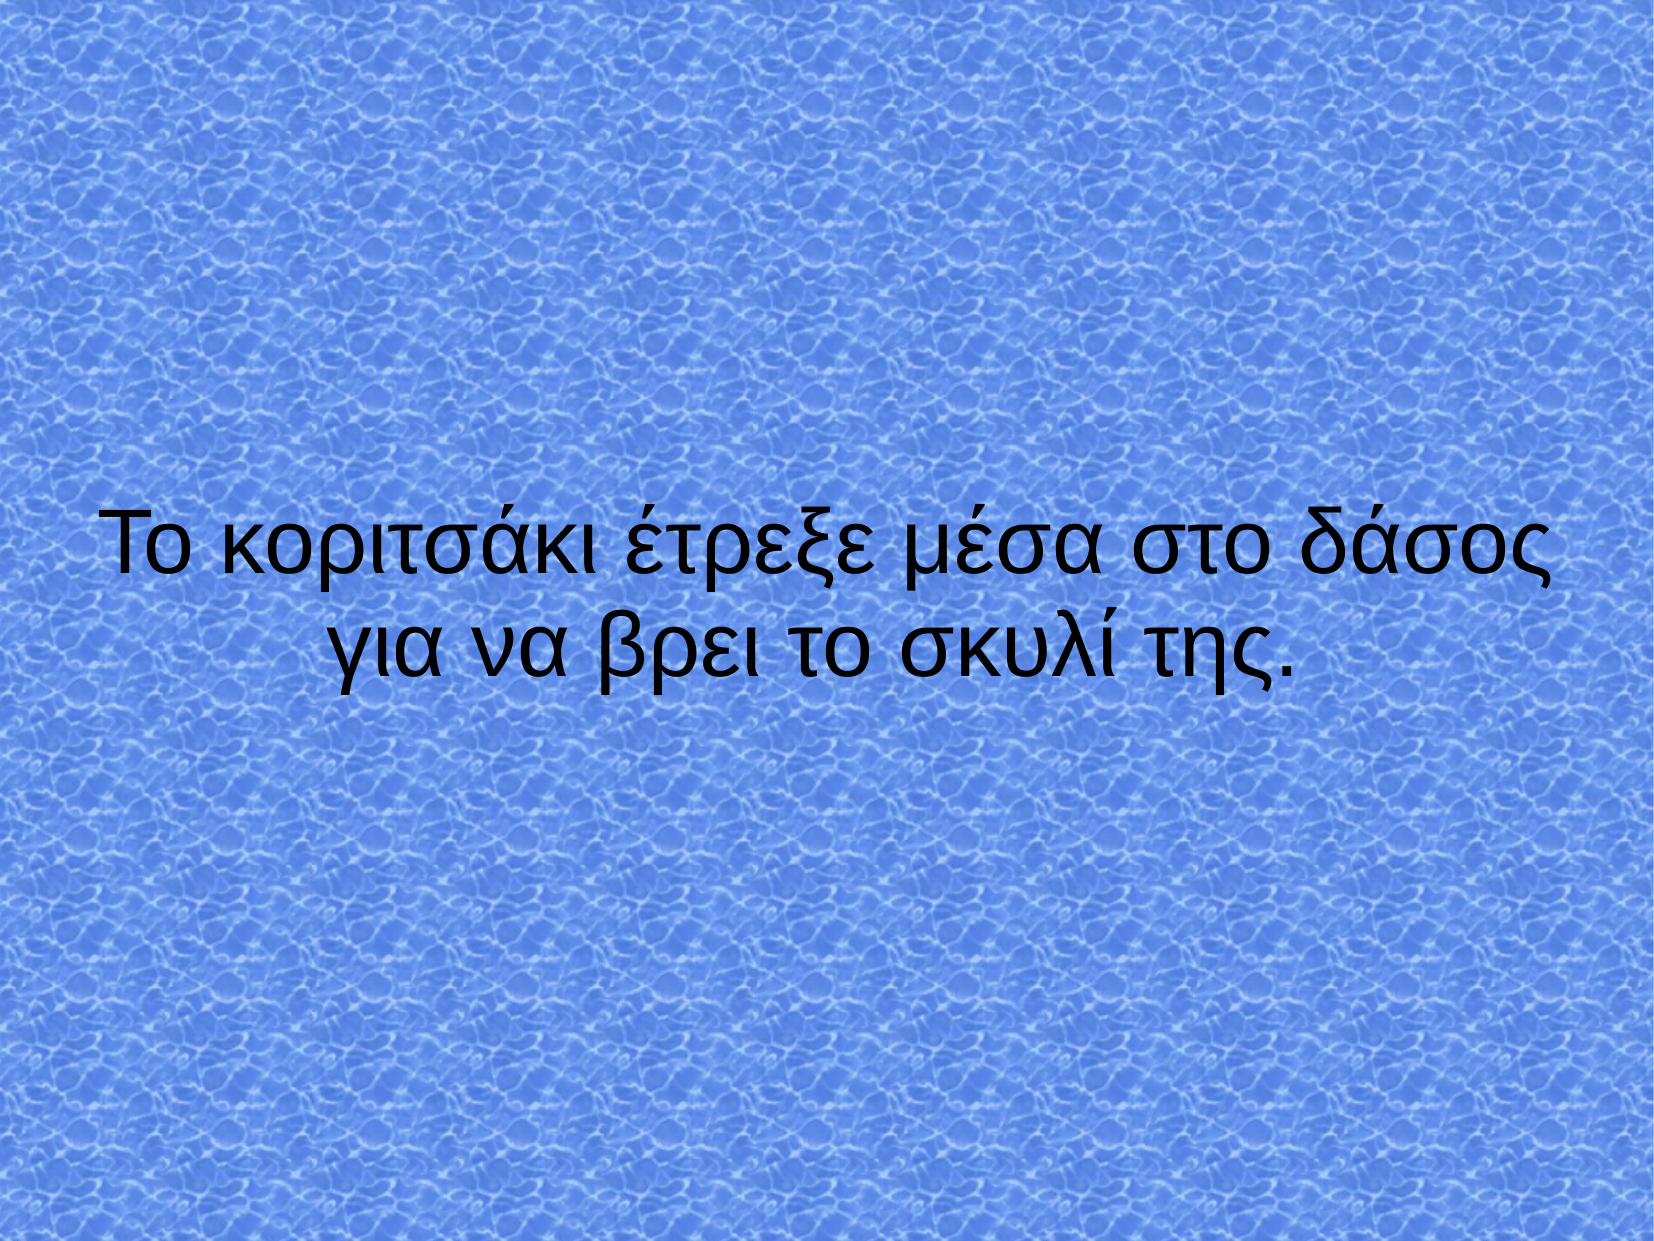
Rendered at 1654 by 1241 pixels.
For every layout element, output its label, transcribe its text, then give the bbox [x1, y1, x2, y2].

title Το κοριτσάκι έτρεξε μέσα στο δάσος για να βρει το σκυλί της. [82, 489, 1571, 697]
picture [0, 0, 1654, 1241]
